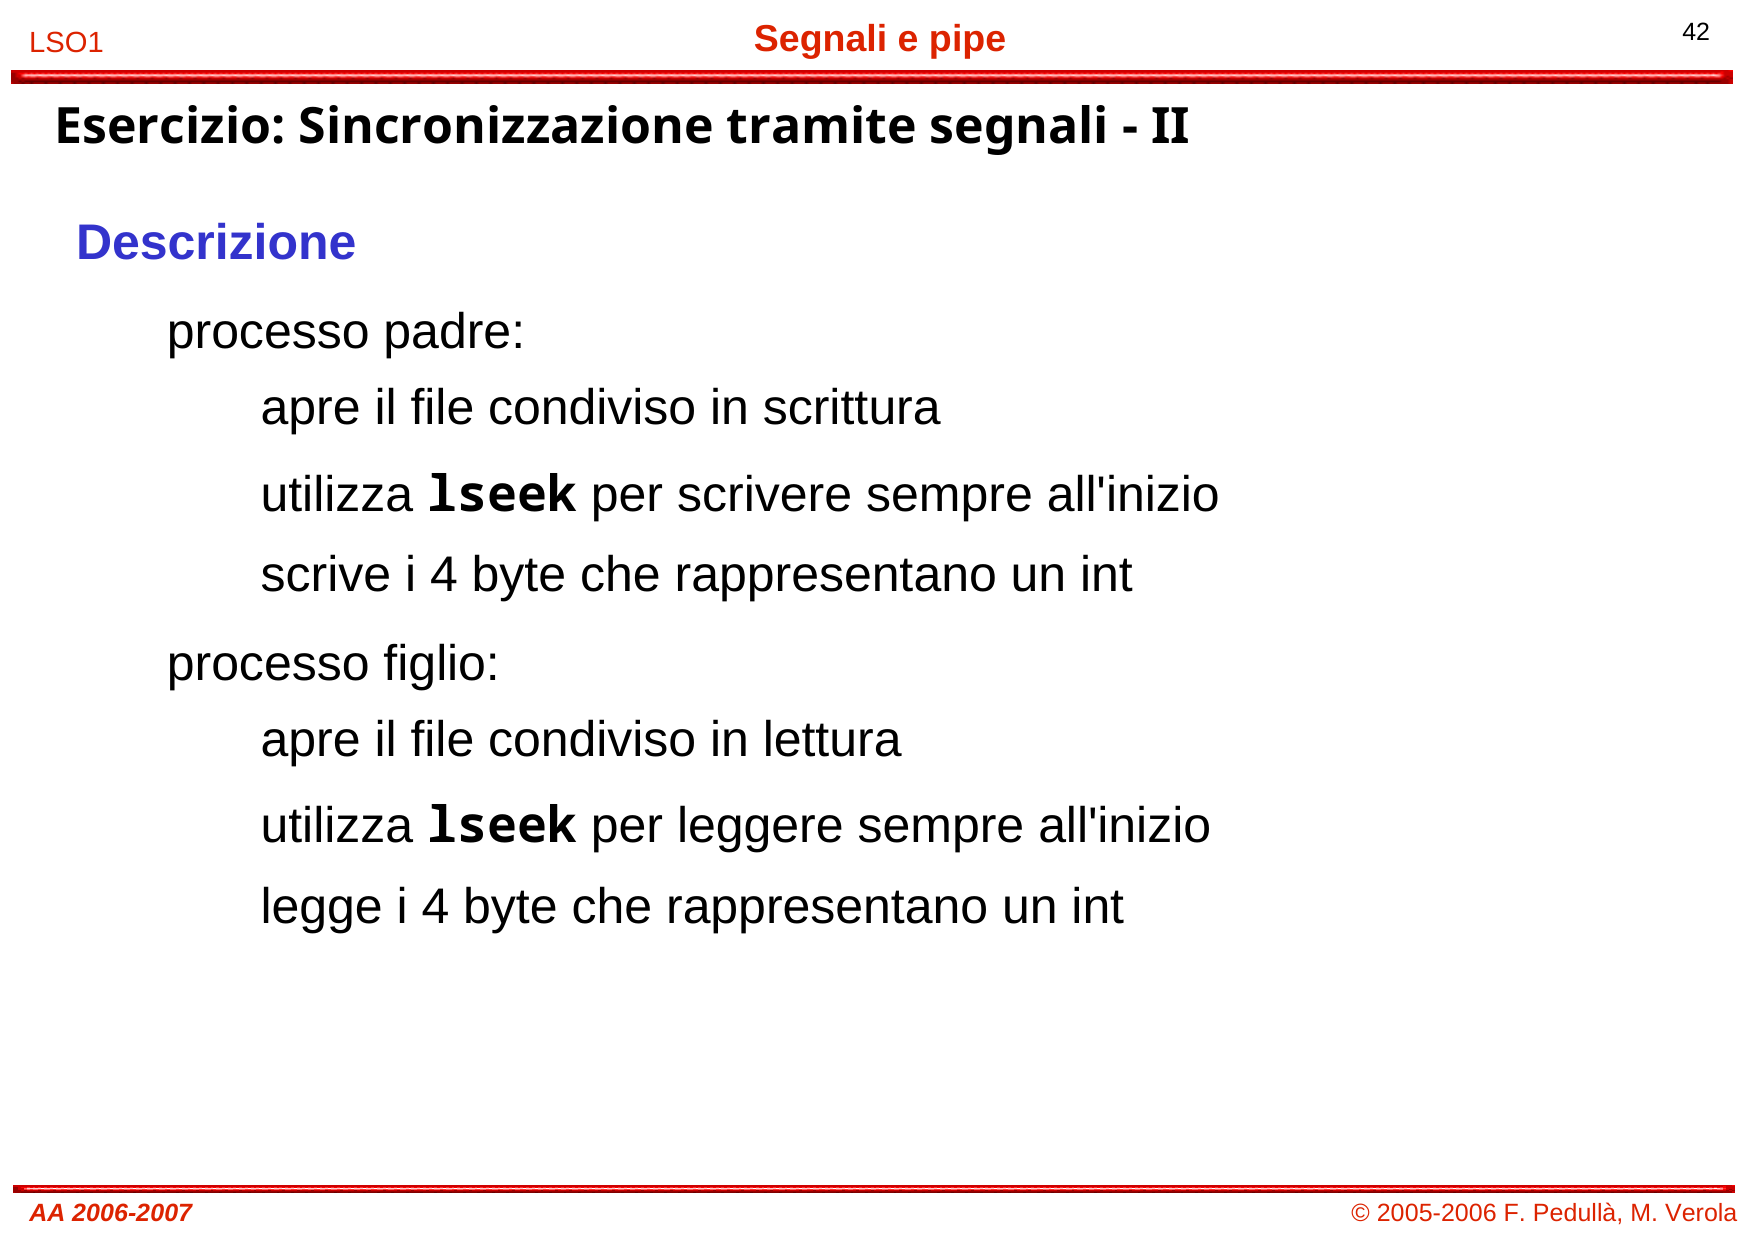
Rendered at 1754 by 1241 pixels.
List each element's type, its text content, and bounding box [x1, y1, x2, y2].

picture [13, 1185, 1735, 1193]
picture [11, 70, 1733, 84]
title Esercizio: Sincronizzazione tramite segnali - II [40, 78, 1714, 174]
list Descrizione processo padre: apre il file condiviso in scrittura utilizza lseek per scrivere sempre all'inizio scrive i 4 byte che rappresentano un int processo figlio: apre il file condiviso in lettura utilizza lseek per leggere sempre all'inizio legge i 4 byte che rappresentano un int [58, 206, 1696, 966]
